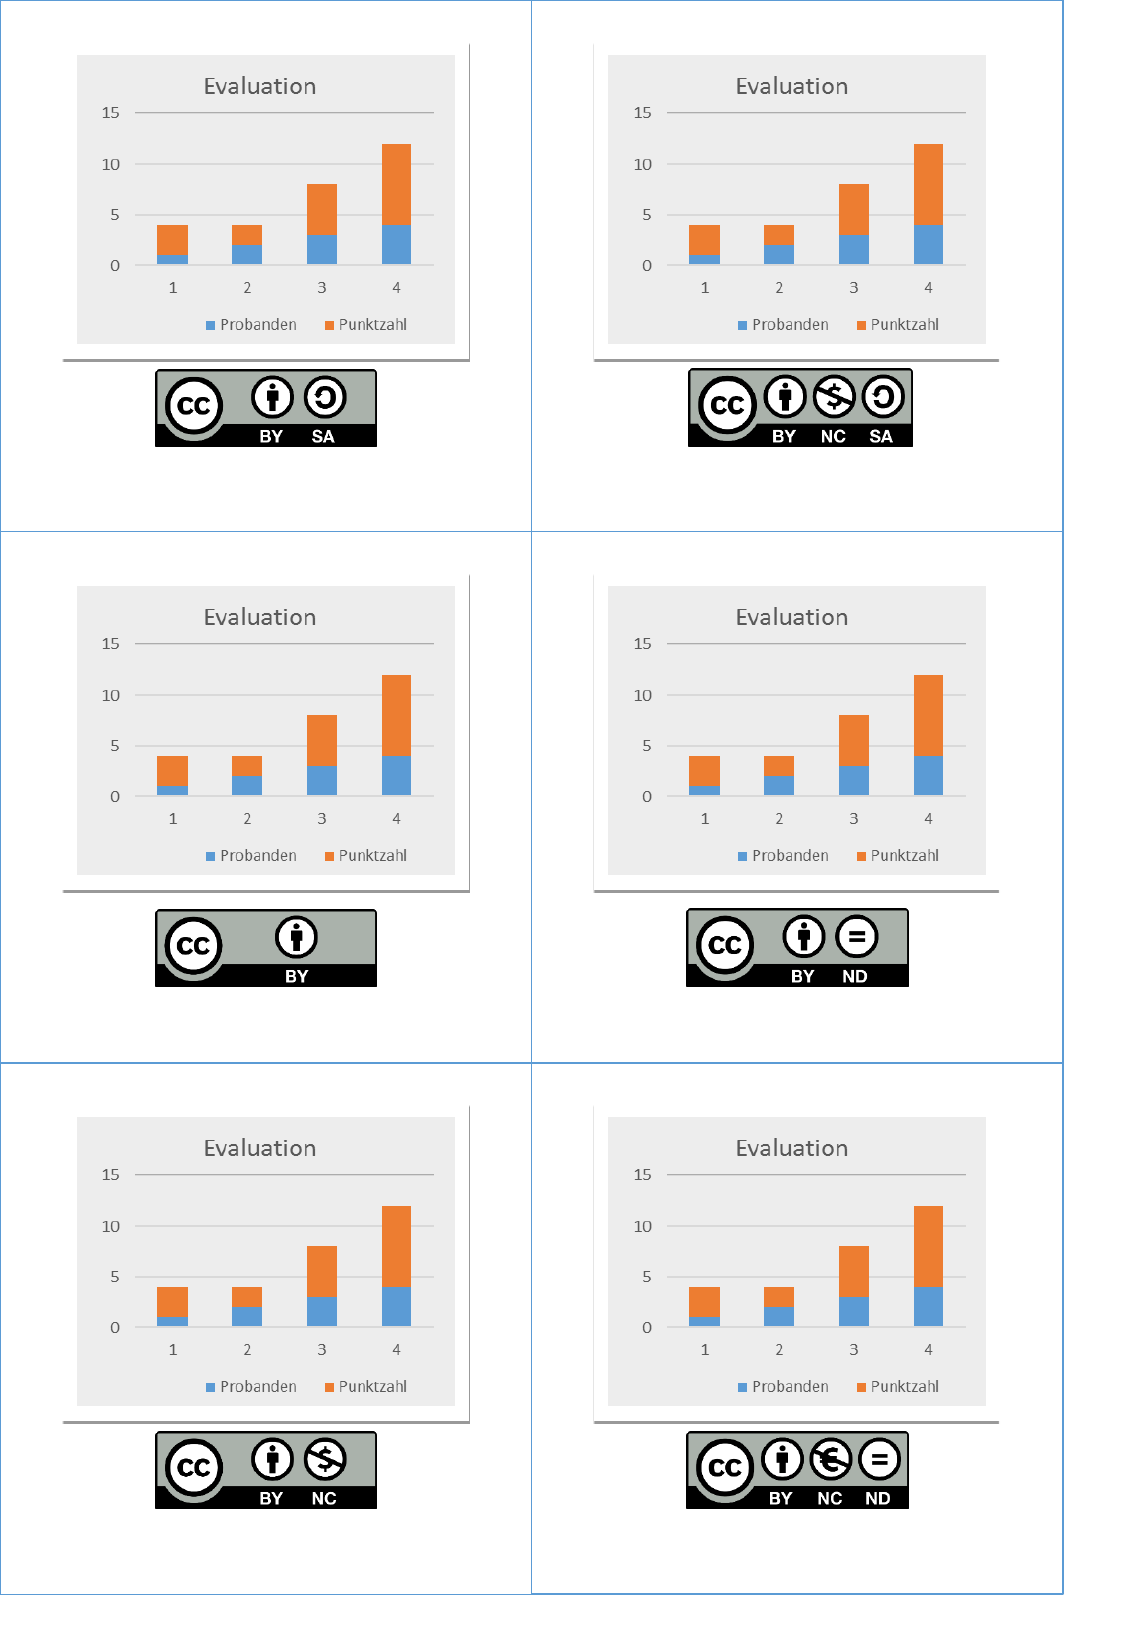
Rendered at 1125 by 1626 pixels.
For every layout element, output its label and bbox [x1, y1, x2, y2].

picture [608, 55, 987, 345]
picture [688, 368, 913, 448]
picture [76, 586, 455, 876]
picture [608, 1117, 987, 1407]
picture [608, 586, 987, 876]
picture [155, 369, 377, 448]
picture [76, 55, 455, 345]
picture [686, 908, 909, 987]
picture [76, 1117, 455, 1407]
picture [155, 1431, 377, 1509]
picture [155, 909, 377, 987]
picture [686, 1431, 909, 1509]
